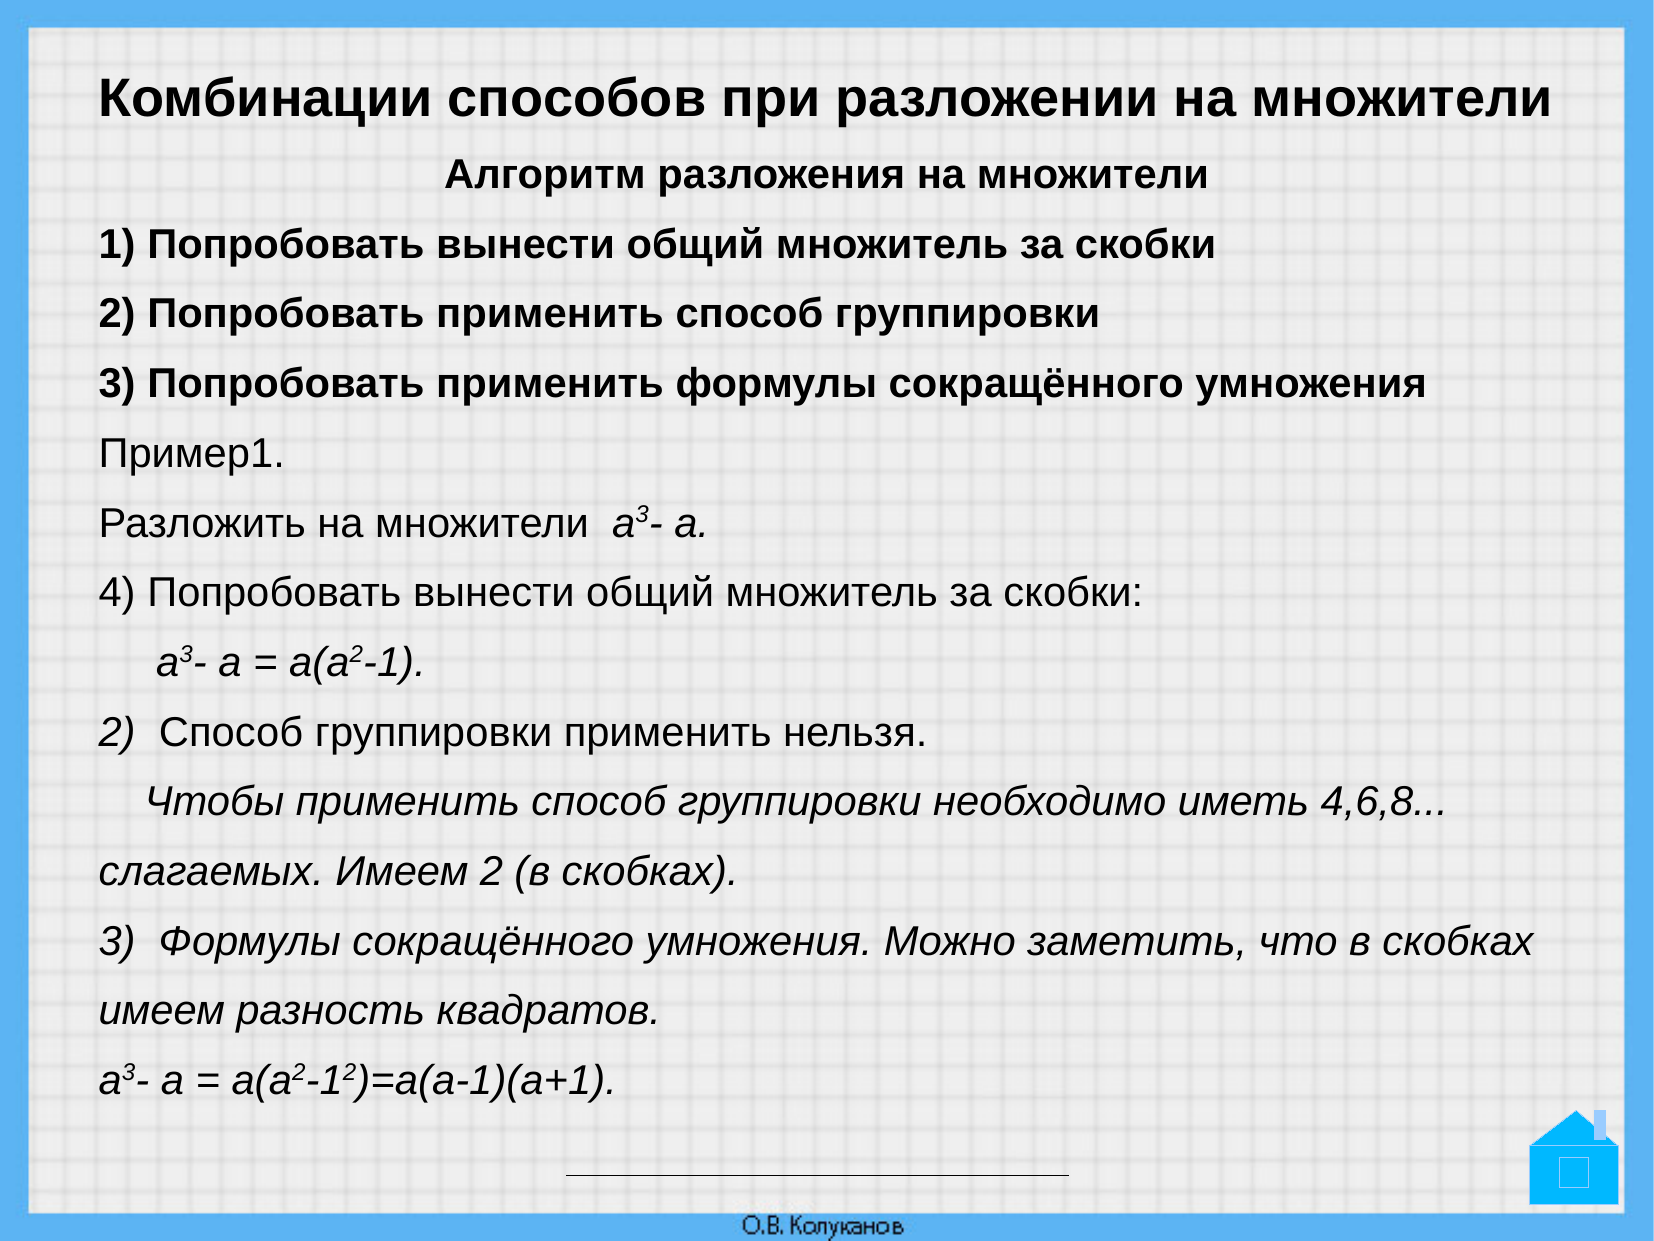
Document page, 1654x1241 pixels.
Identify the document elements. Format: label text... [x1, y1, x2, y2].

text_box Комбинации способов при разложении на множители Алгоритм разложения на множители Попробовать вынести общий множитель за скобки Попробовать применить способ группировки Попробовать применить формулы сокращённого умножения Пример1. Разложить на множители а3- а. Попробовать вынести общий множитель за скобки: а3- а = а(а2-1). Способ группировки применить нельзя. Чтобы применить способ группировки необходимо иметь 4,6,8... слагаемых. Имеем 2 (в скобках). Формулы сокращённого умножения. Можно заметить, что в скобках имеем разность квадратов. а3- а = а(а2-12)=а(а-1)(а+1). [29, 29, 1625, 1211]
picture [0, 0, 1654, 1241]
text_box [1529, 1110, 1619, 1205]
